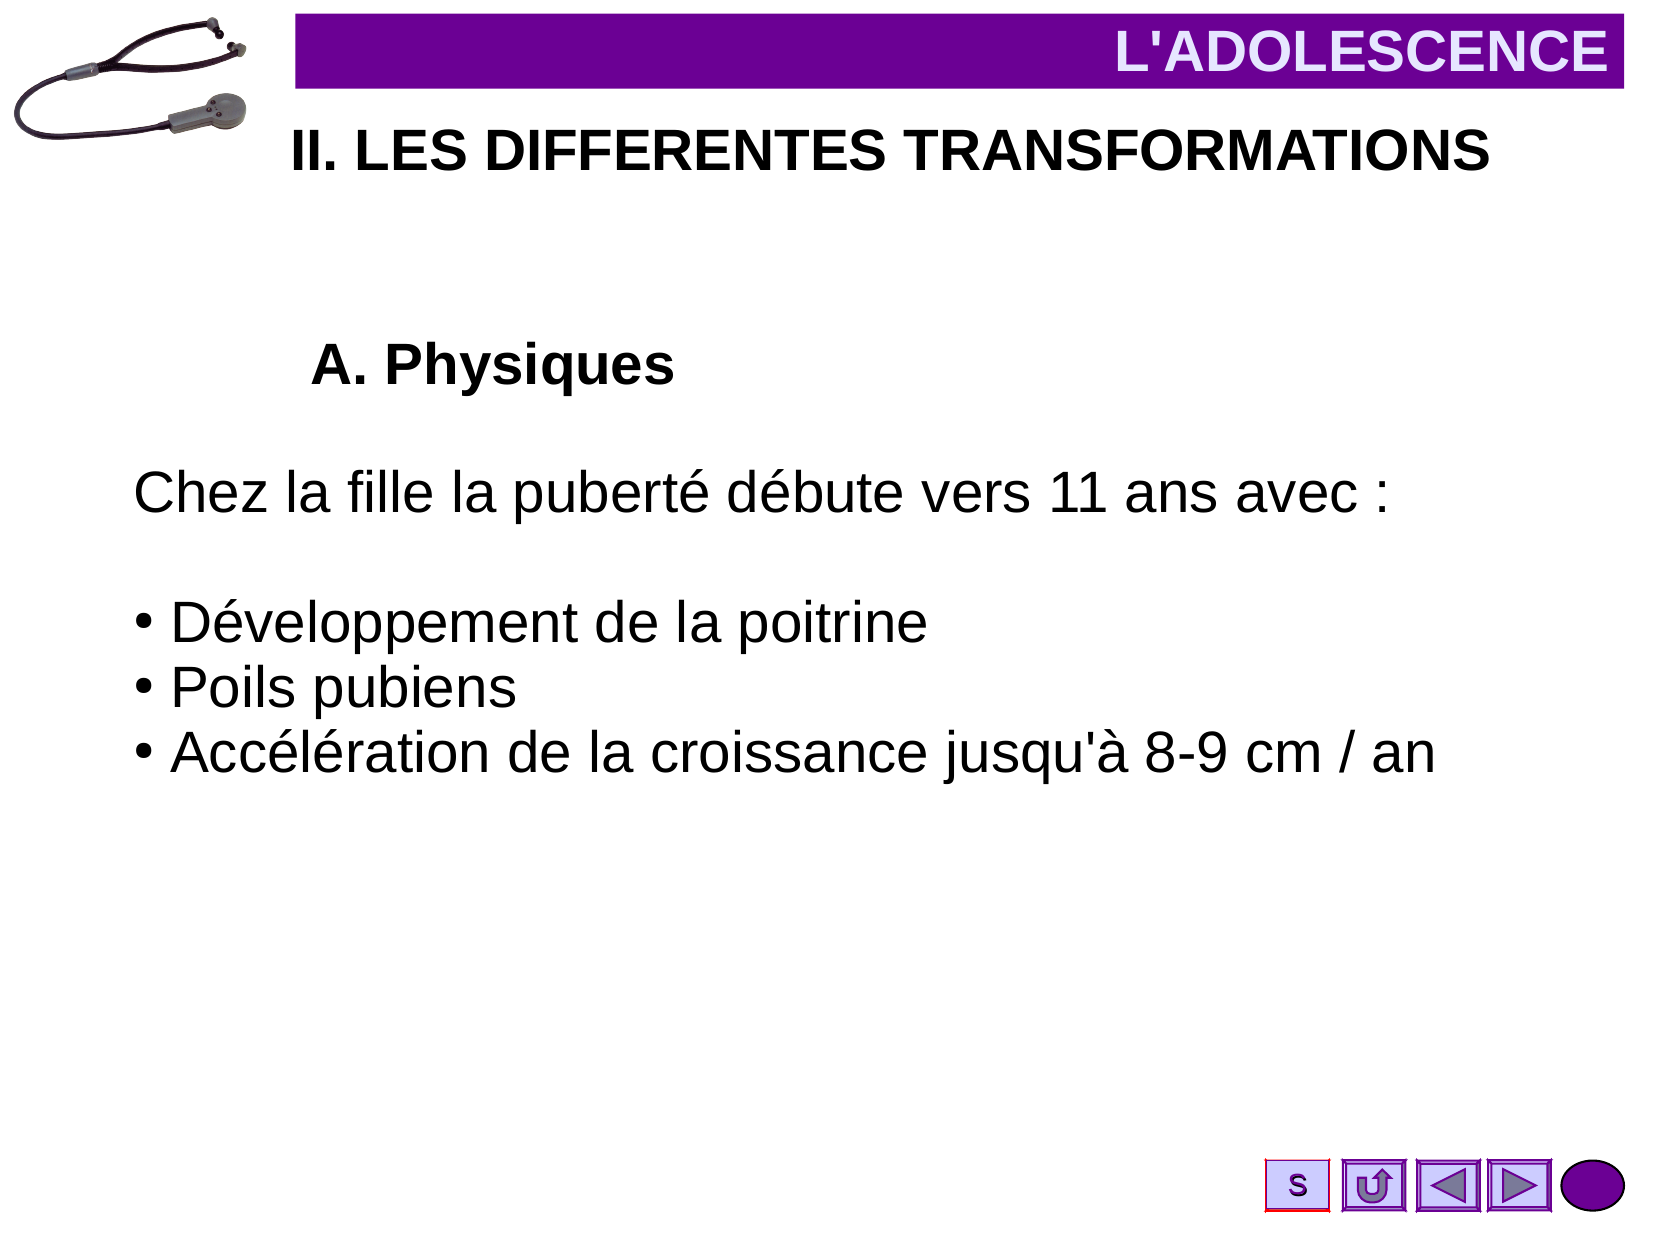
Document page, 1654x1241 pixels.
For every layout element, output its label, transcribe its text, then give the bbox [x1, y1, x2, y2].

picture [8, 8, 260, 153]
text_box II. LES DIFFERENTES TRANSFORMATIONS [257, 110, 1506, 237]
text_box [1561, 1160, 1625, 1211]
text_box A. Physiques [295, 324, 692, 406]
text_box L'ADOLESCENCE [295, 13, 1625, 89]
text_box Chez la fille la puberté débute vers 11 ans avec : Développement de la poitrine Poils pubiens Accélération de la croissance jusqu'à 8-9 cm / an [118, 451, 1595, 916]
